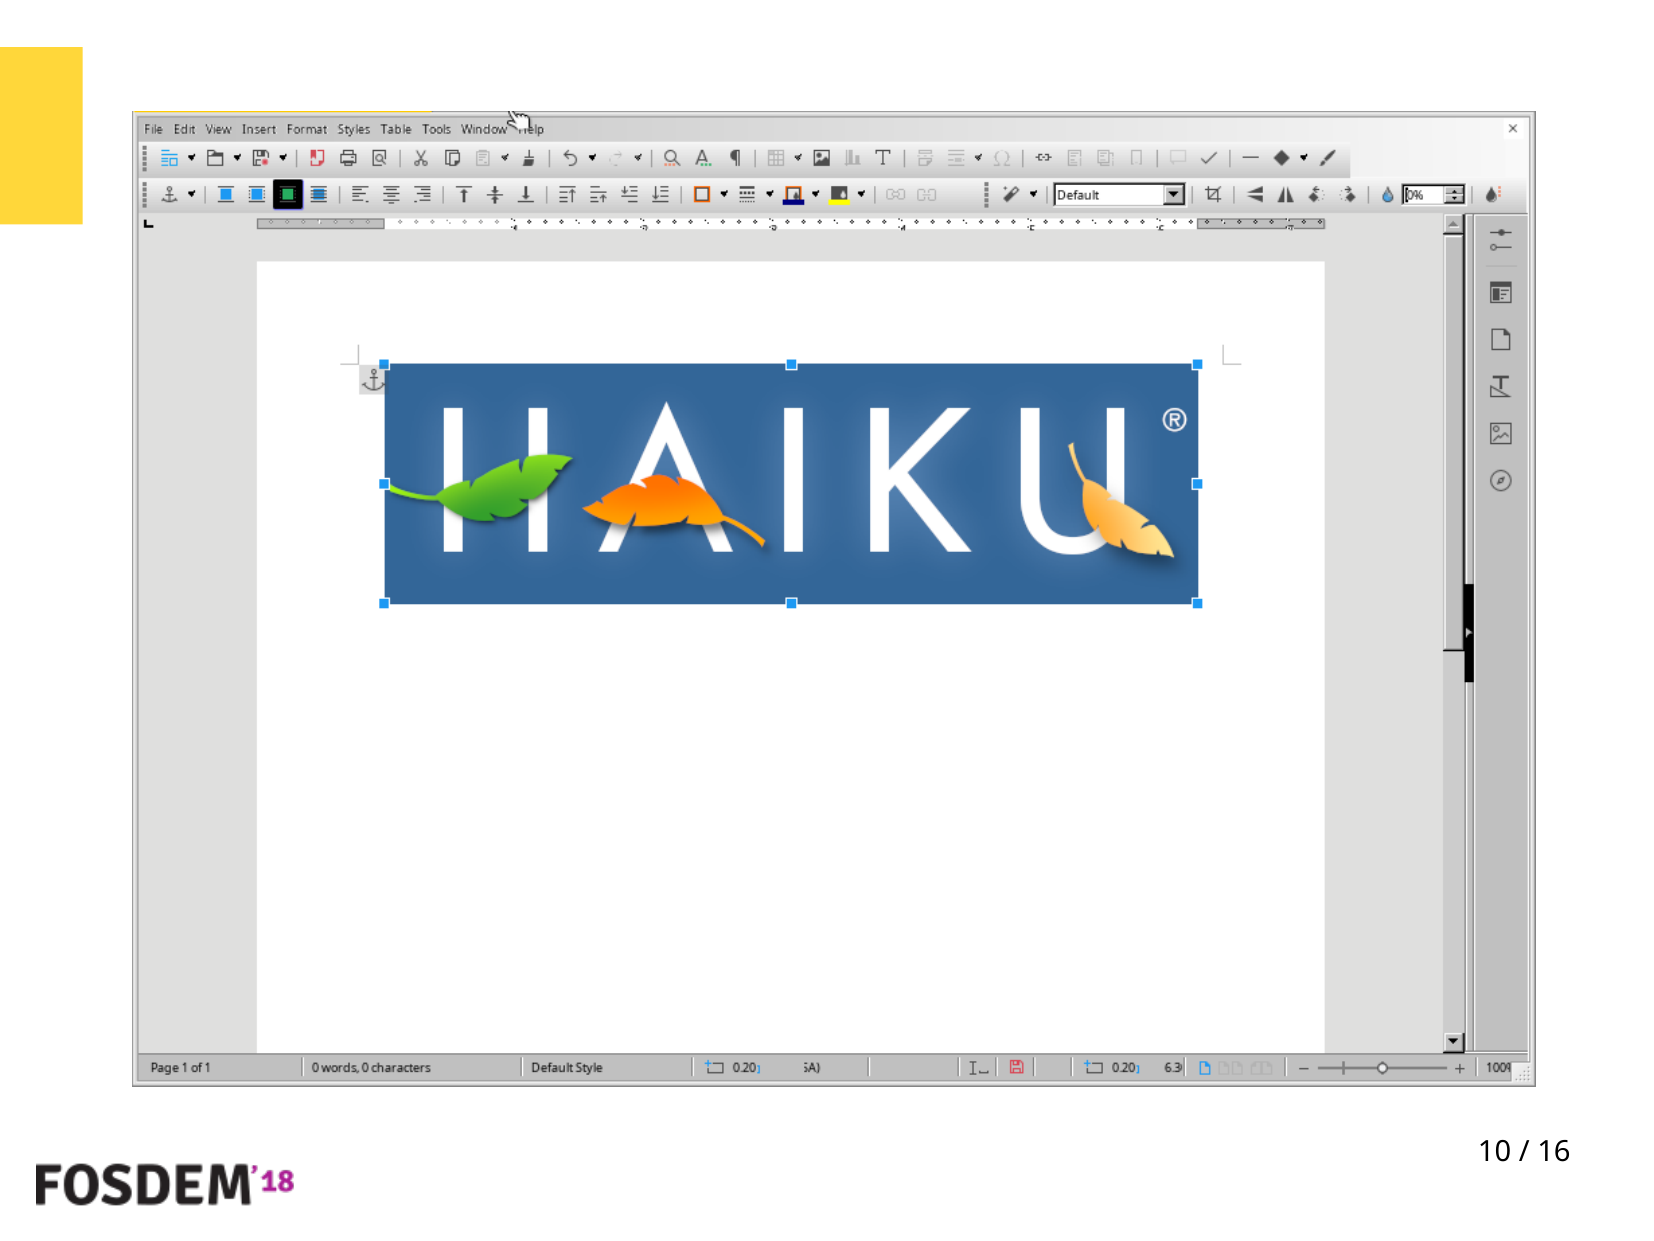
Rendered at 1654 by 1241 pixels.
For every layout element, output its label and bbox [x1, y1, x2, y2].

picture [36, 1145, 308, 1223]
picture [132, 111, 1536, 1087]
